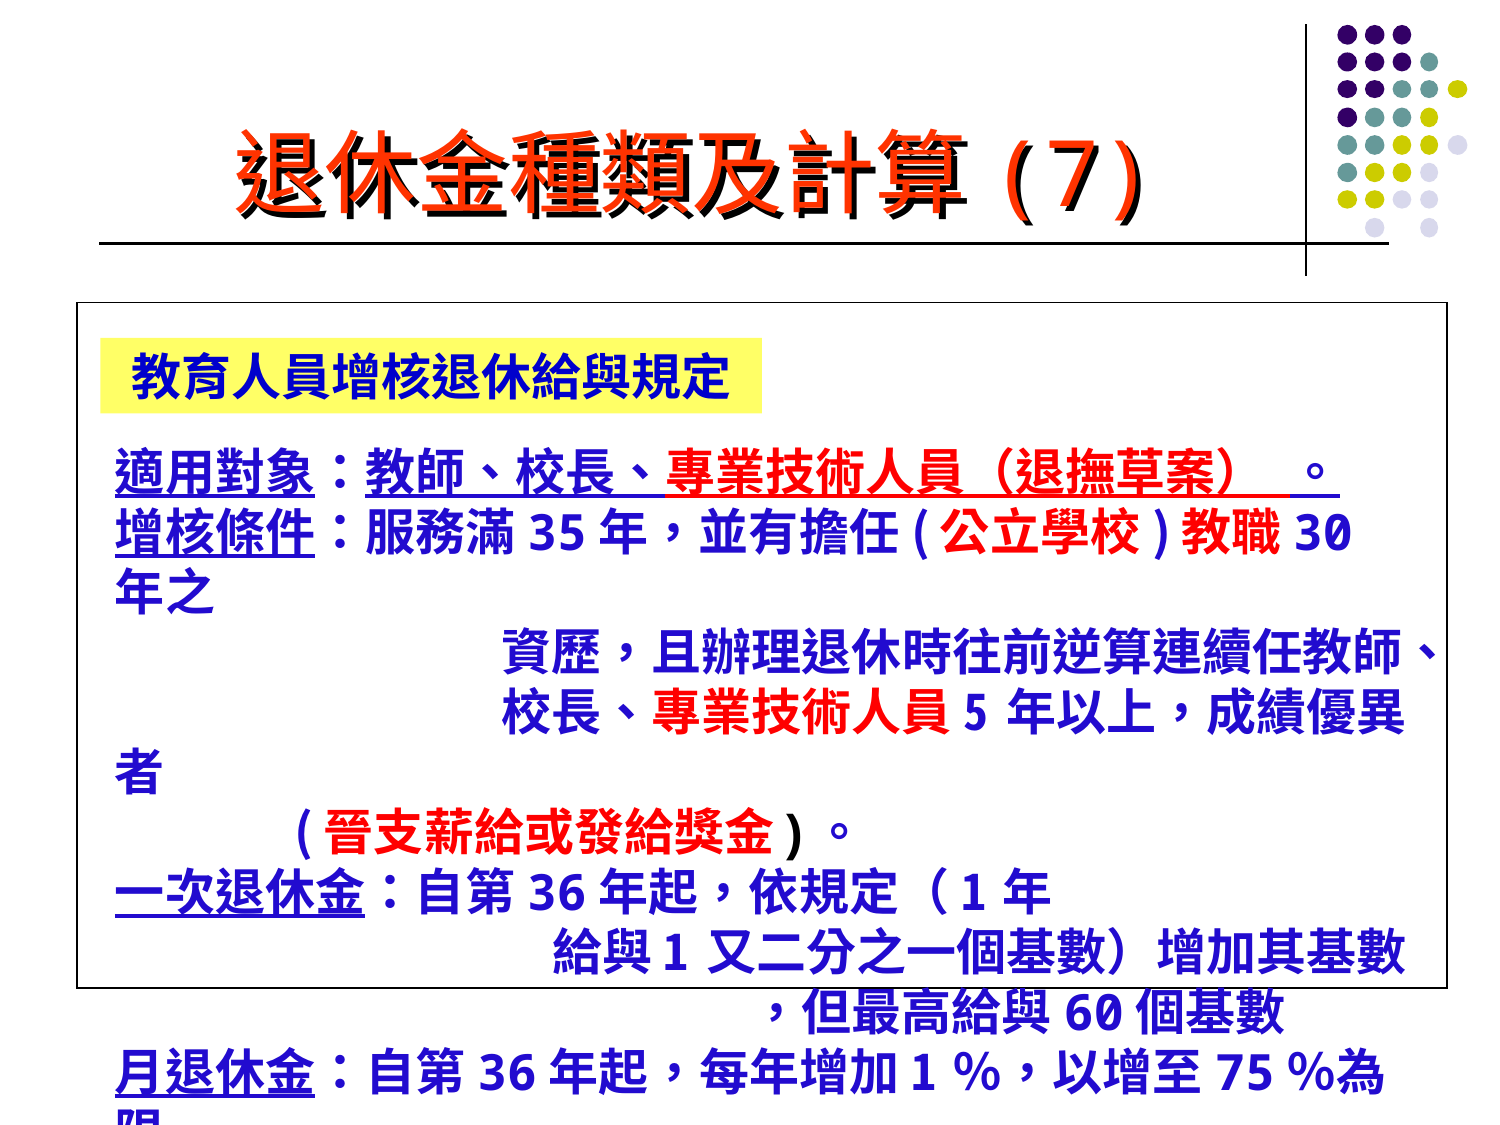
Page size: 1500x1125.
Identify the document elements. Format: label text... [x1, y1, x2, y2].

list [78, 303, 1415, 987]
text_box 教育人員增核退休給與規定 [100, 337, 762, 414]
title 退休金種類及計算(7) [74, 20, 1313, 233]
text_box 適用對象：教師、校長、專業技術人員（退撫草案） 。 增核條件：服務滿35年，並有擔任(公立學校)教職30年之 資歷，且辦理退休時往前逆算連續任教師、 校長、專業技術人員5年以上，成績優異者 (晉支薪給或發給獎金)。 一次退休金：自第36年起，依規定（1年 給與1又二分之一個基數）增加其基數 ，但最高給與60個基數 月退休金：自第36年起，每年增加1％，以增至75％為限 [100, 432, 1424, 1125]
list [64, 278, 1415, 1080]
